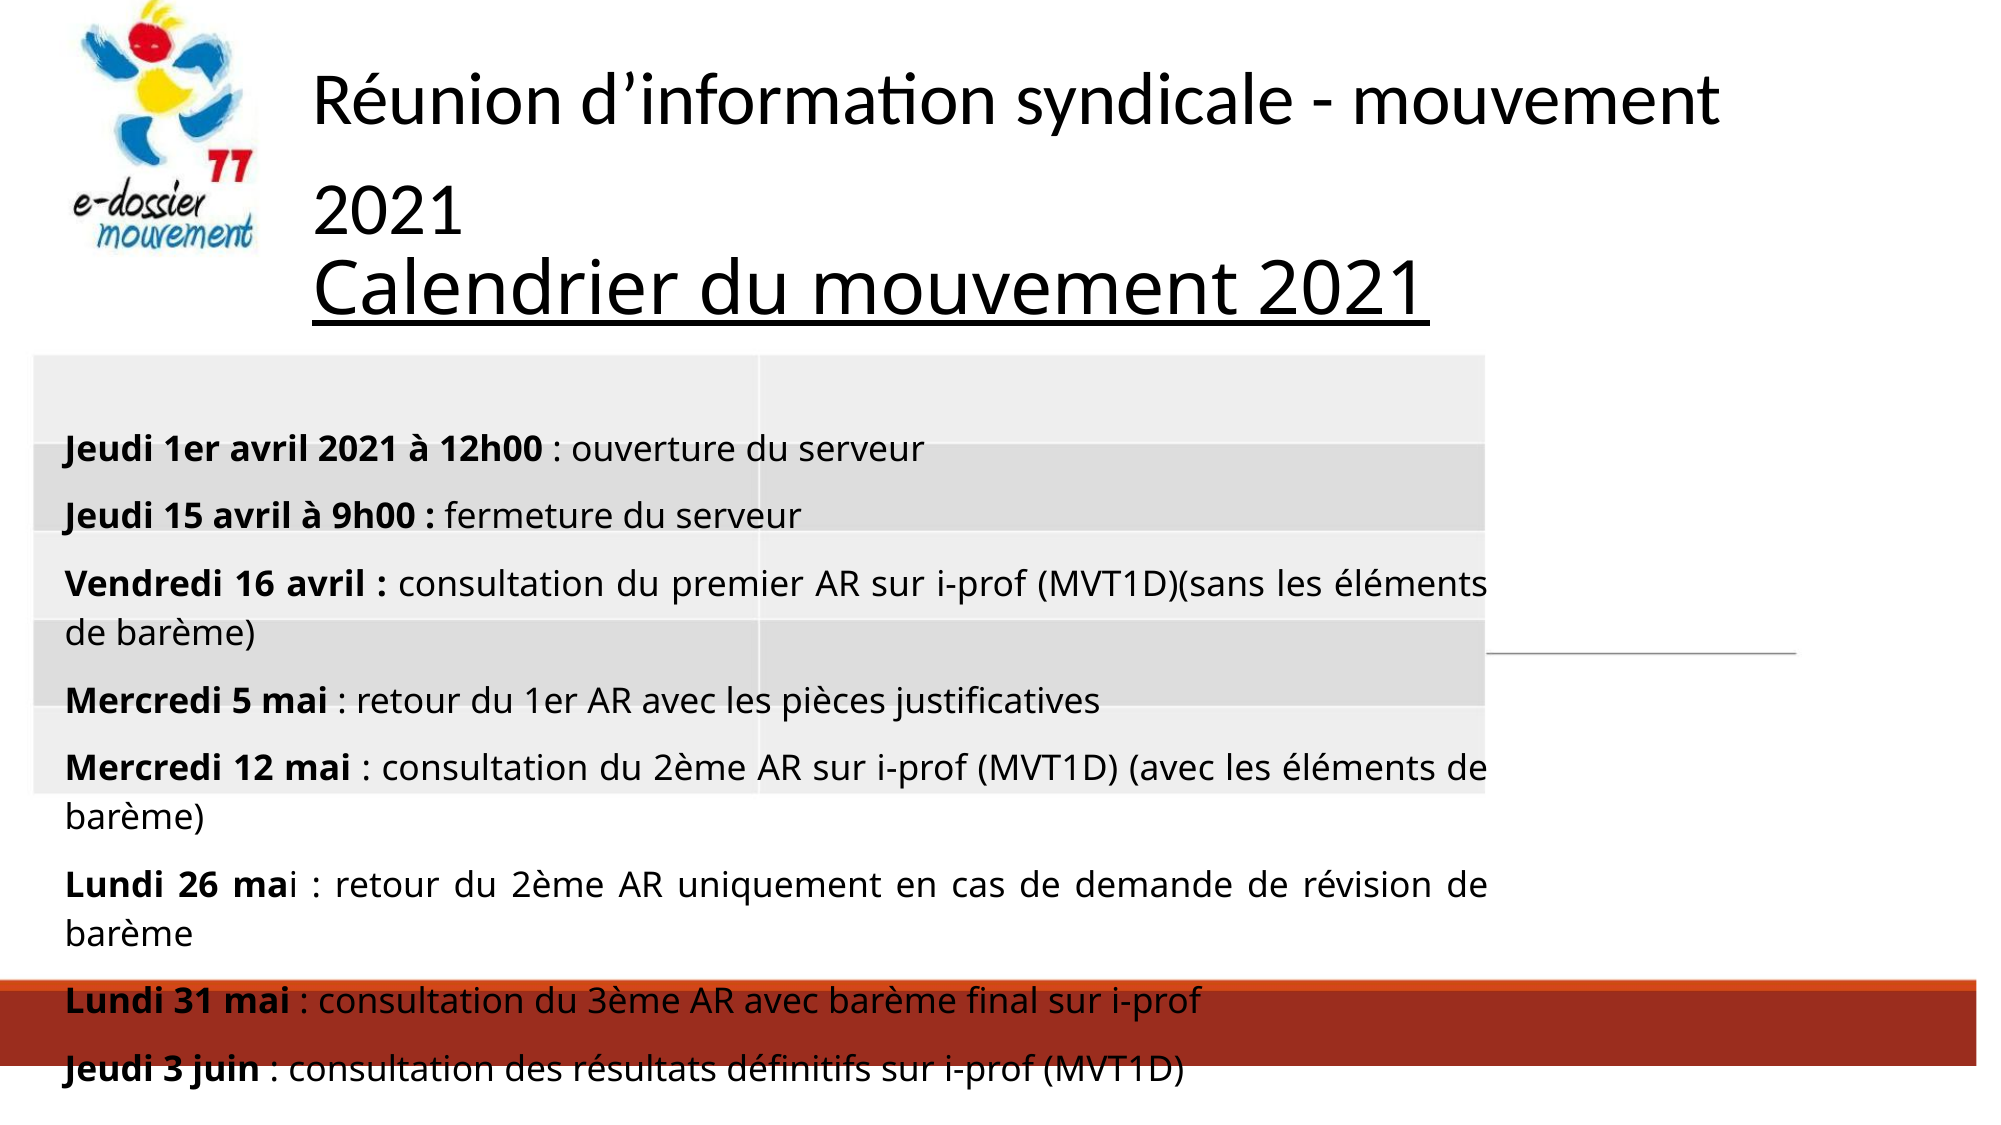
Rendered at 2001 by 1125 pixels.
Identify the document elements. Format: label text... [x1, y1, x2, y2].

text_box Jeudi 1er avril 2021 à 12h00 : ouverture du serveur Jeudi 15 avril à 9h00 : fermeture du serveur Vendredi 16 avril : consultation du premier AR sur i-prof (MVT1D)(sans les éléments de barème) Mercredi 5 mai : retour du 1er AR avec les pièces justificatives Mercredi 12 mai : consultation du 2ème AR sur i-prof (MVT1D) (avec les éléments de barème) Lundi 26 mai : retour du 2ème AR uniquement en cas de demande de révision de barème Lundi 31 mai : consultation du 3ème AR avec barème final sur i-prof Jeudi 3 juin : consultation des résultats définitifs sur i-prof (MVT1D) [64, 417, 1489, 1125]
text_box [0, 0, 1977, 1066]
text_box Réunion d’information syndicale - mouvement 2021 Calendrier du mouvement 2021 [312, 29, 1864, 332]
